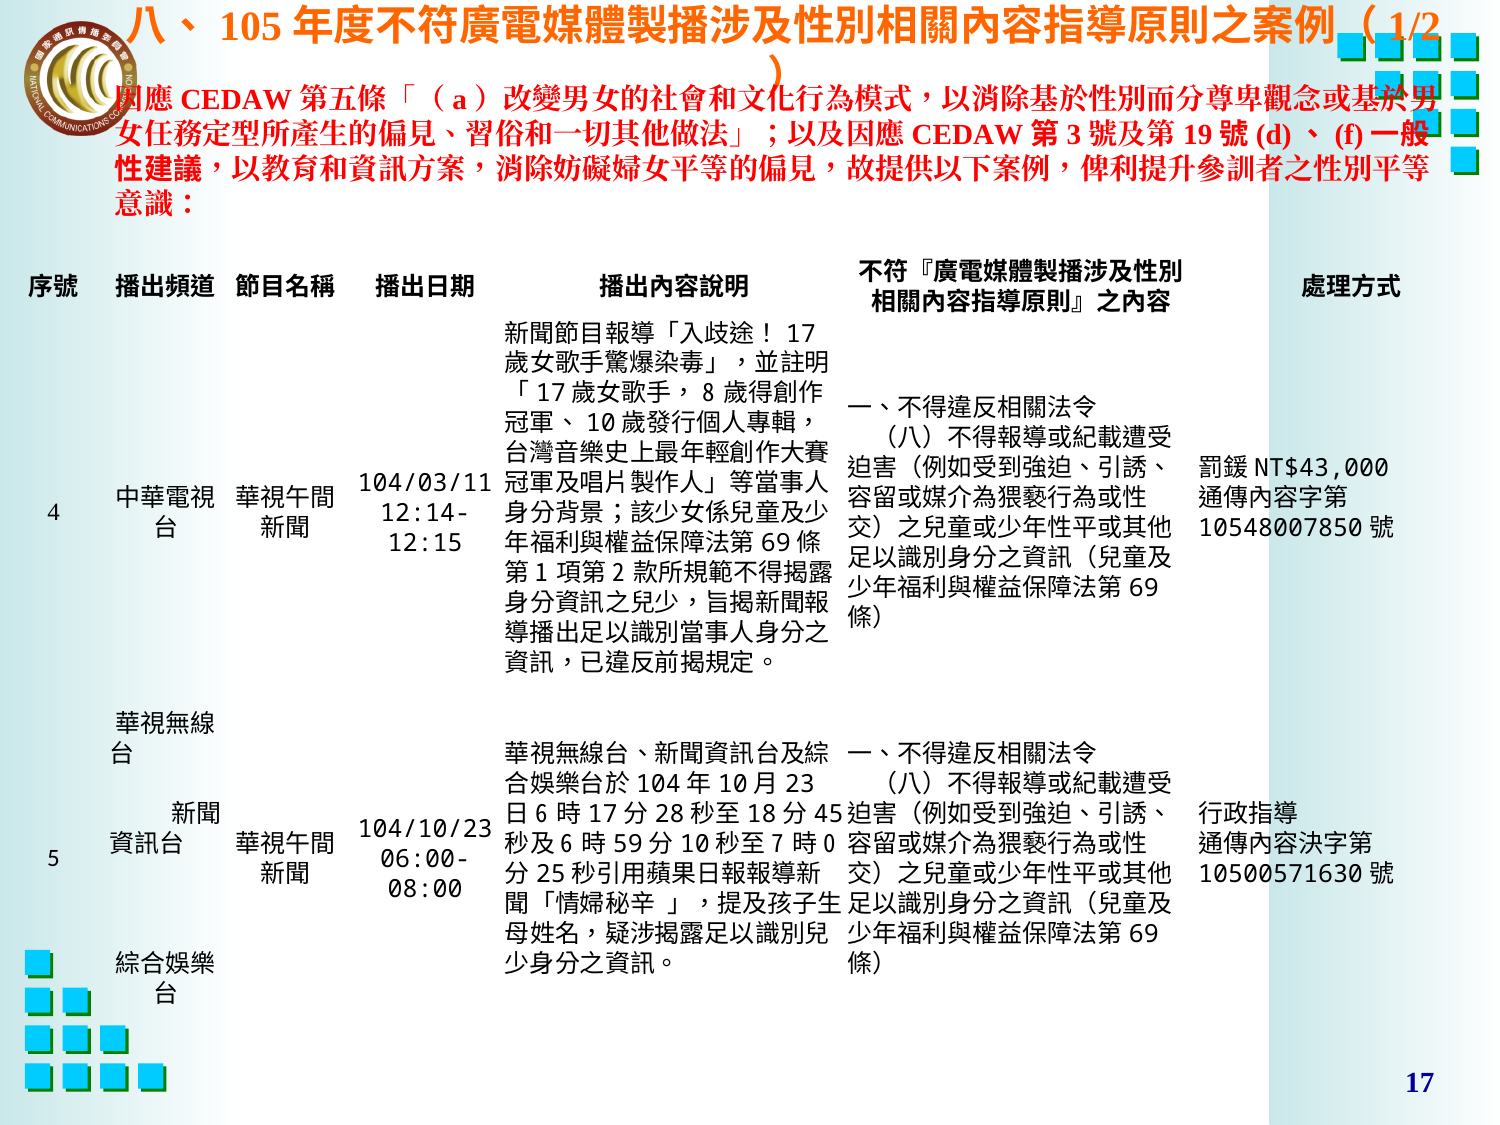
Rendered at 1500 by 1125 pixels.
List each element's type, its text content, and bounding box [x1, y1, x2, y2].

table_header 不符『廣電媒體製播涉及性別相關內容指導原則』之內容 [846, 255, 1197, 315]
table_header 播出內容說明 [503, 255, 846, 315]
table_cell 華視無線台 新聞資訊台 綜合娛樂台 [107, 706, 224, 1007]
table_header 處理方式 [1197, 255, 1500, 315]
table_cell 5 [0, 706, 107, 1007]
table_header 序號 [0, 255, 107, 315]
table_cell 104/10/23 06:00-08:00 [347, 706, 503, 1007]
table_cell 華視午間新聞 [224, 706, 347, 1007]
table_cell 一、不得違反相關法令 （八）不得報導或紀載遭受迫害（例如受到強迫、引誘、容留或媒介為猥褻行為或性交）之兒童或少年性平或其他足以識別身分之資訊（兒童及少年福利與權益保障法第69條） [846, 315, 1197, 706]
table_header 播出頻道 [107, 255, 224, 315]
table_cell 罰鍰NT$43,000 通傳內容字第 10548007850號 [1197, 315, 1500, 706]
table_cell 華視無線台、新聞資訊台及綜合娛樂台於104年10月23日6時17分28秒至18分45秒及6時59分10秒至7時0分25秒引用蘋果日報報導新聞「情婦秘辛 」，提及孩子生母姓名，疑涉揭露足以識別兒少身分之資訊。 [503, 706, 846, 1007]
table_cell 中華電視台 [107, 315, 224, 706]
title 八、105年度不符廣電媒體製播涉及性別相關內容指導原則之案例（1/2） [106, 7, 1471, 91]
table_cell 華視午間新聞 [224, 315, 347, 706]
table_cell 新聞節目報導「入歧途！17歲女歌手驚爆染毒」，並註明「17歲女歌手，8歲得創作冠軍、10歲發行個人專輯，台灣音樂史上最年輕創作大賽冠軍及唱片製作人」等當事人身分背景；該少女係兒童及少年福利與權益保障法第69條第1項第2款所規範不得揭露身分資訊之兒少，旨揭新聞報導播出足以識別當事人身分之資訊，已違反前揭規定。 [503, 315, 846, 706]
table_cell 104/03/11 12:14-12:15 [347, 315, 503, 706]
table_header 播出日期 [347, 255, 503, 315]
table_header 節目名稱 [224, 255, 347, 315]
table_cell 4 [0, 315, 107, 706]
table_cell 行政指導 通傳內容決字第10500571630號 [1197, 706, 1500, 1007]
text_box 因應CEDAW第五條「（a）改變男女的社會和文化行為模式，以消除基於性別而分尊卑觀念或基於男女任務定型所產生的偏見、習俗和一切其他做法」；以及因應CEDAW第3號及第19號(d)、(f)一般性建議，以教育和資訊方案，消除妨礙婦女平等的偏見，故提供以下案例，俾利提升參訓者之性別平等意識： [100, 72, 1459, 229]
table_cell 一、不得違反相關法令 （八）不得報導或紀載遭受迫害（例如受到強迫、引誘、容留或媒介為猥褻行為或性交）之兒童或少年性平或其他足以識別身分之資訊（兒童及少年福利與權益保障法第69條） [846, 706, 1197, 1007]
picture [24, 21, 106, 136]
